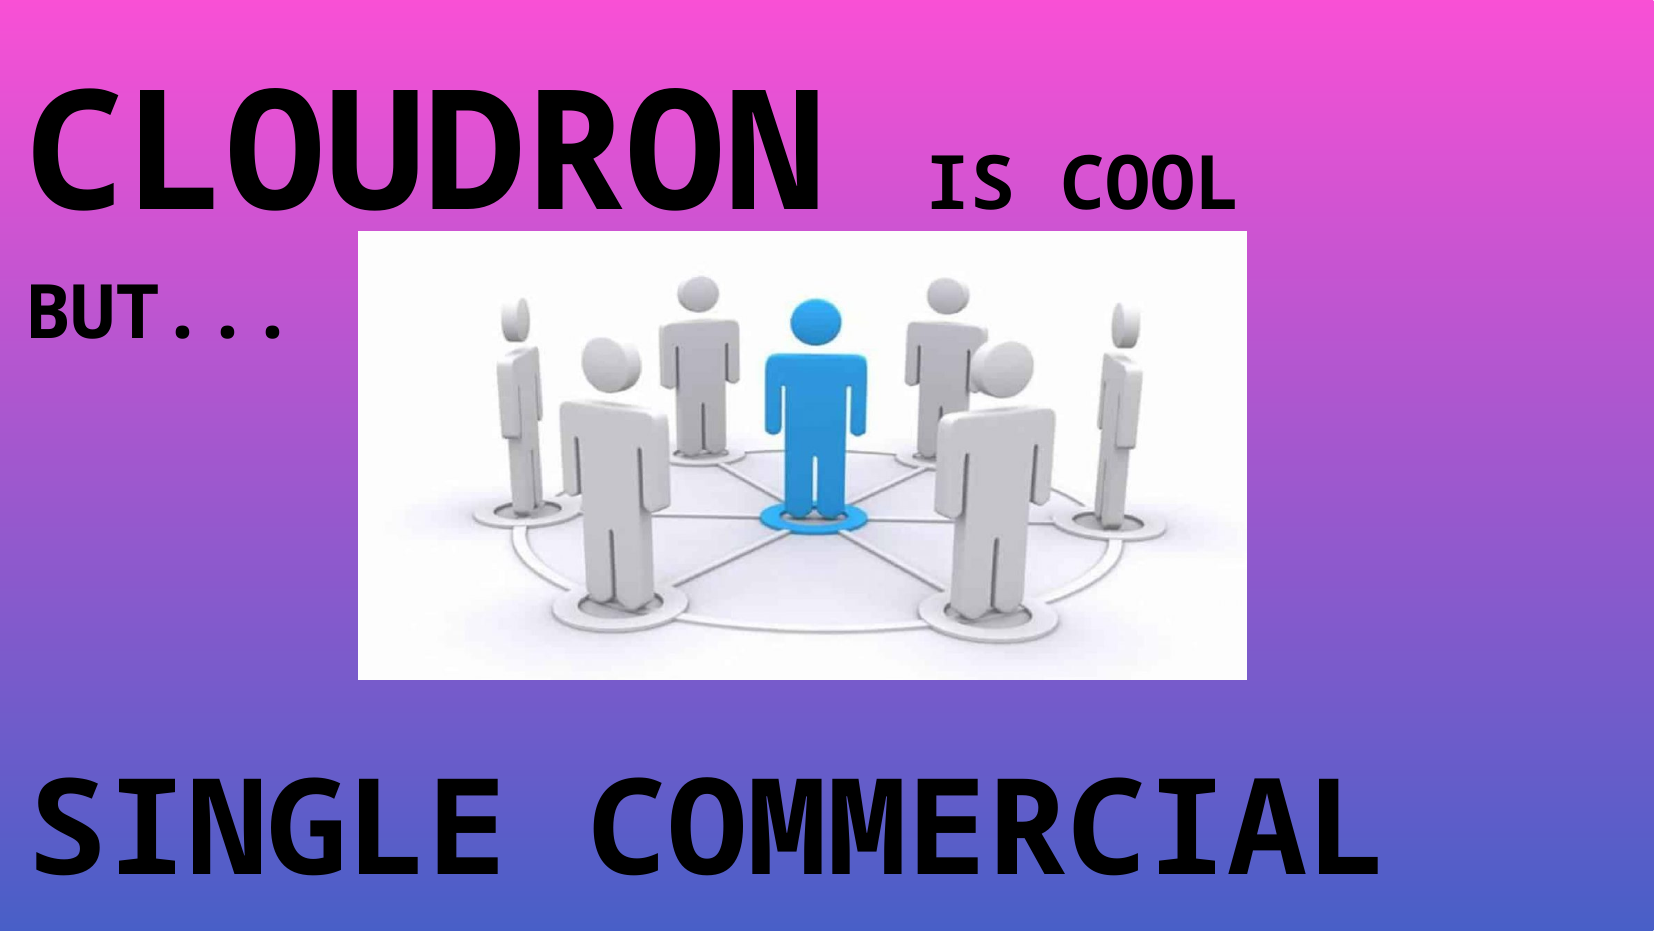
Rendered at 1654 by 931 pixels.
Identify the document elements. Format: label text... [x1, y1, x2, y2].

text_box CLOUDRON IS COOL BUT... [11, 23, 1565, 207]
text_box SINGLE COMMERCIAL ENTITY [12, 724, 1654, 904]
picture [358, 231, 1247, 680]
